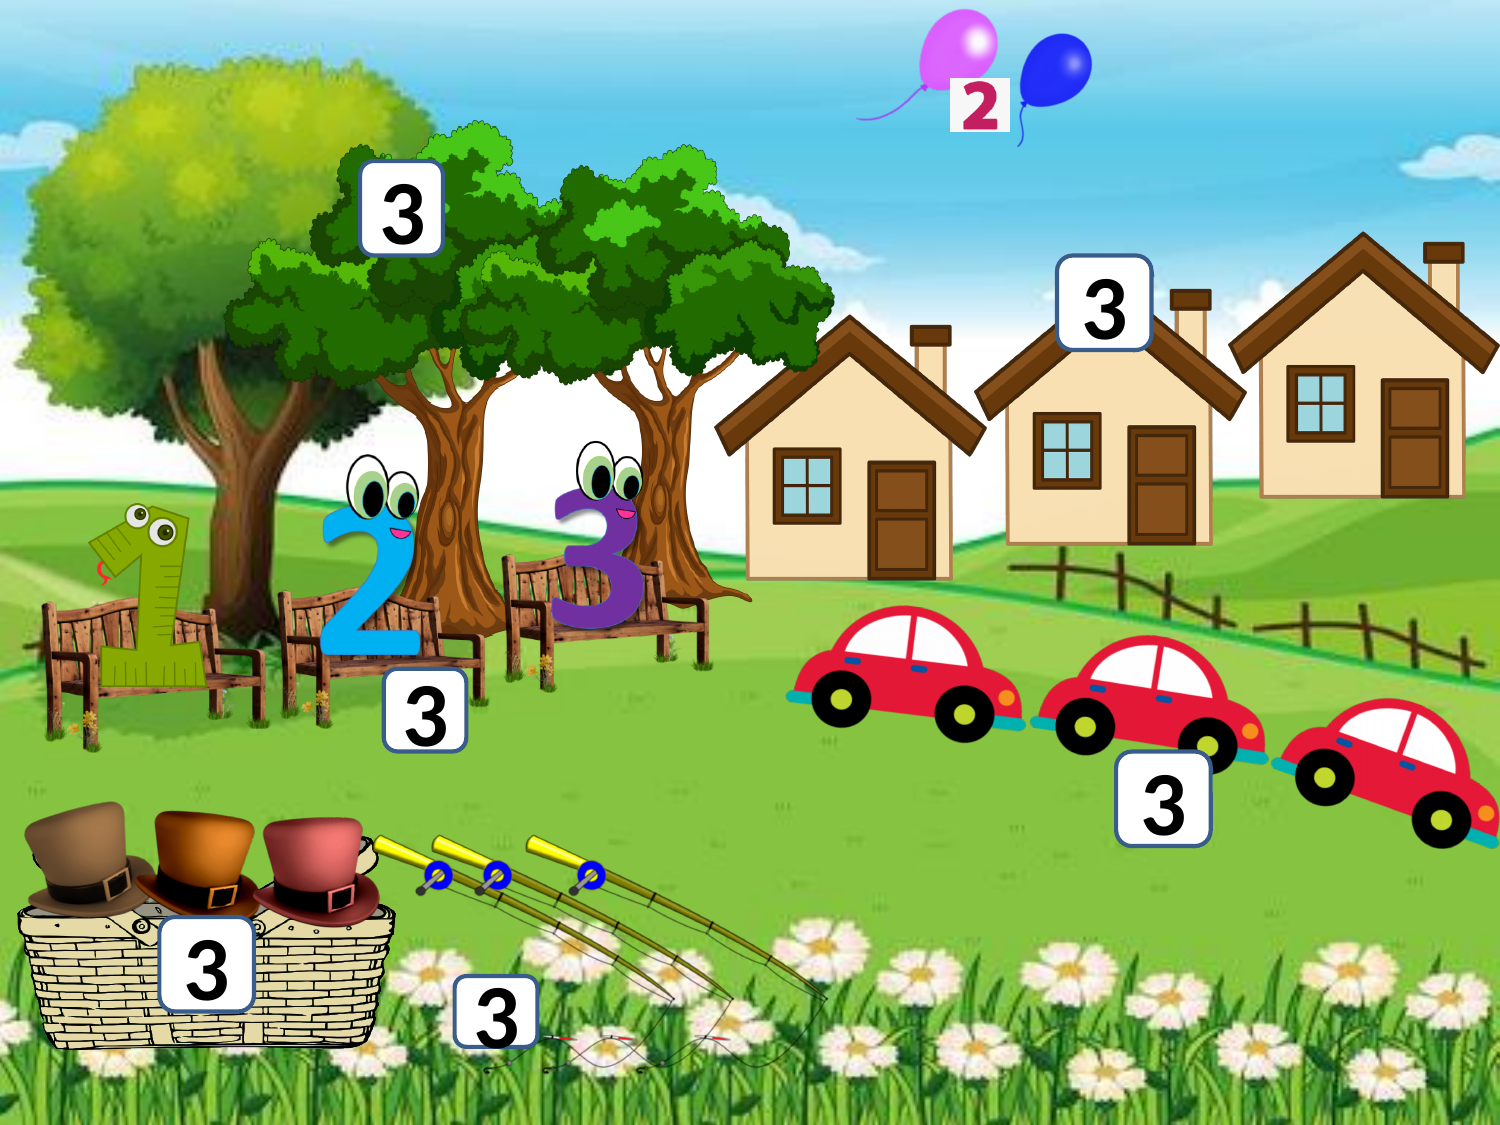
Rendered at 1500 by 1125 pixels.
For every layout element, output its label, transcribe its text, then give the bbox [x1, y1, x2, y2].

text_box 3 [1057, 255, 1152, 351]
text_box 3 [454, 976, 538, 1047]
text_box 3 [360, 160, 443, 256]
text_box 3 [383, 668, 467, 752]
picture [0, 0, 1500, 1125]
text_box 3 [159, 916, 254, 1012]
text_box 3 [1116, 751, 1211, 847]
